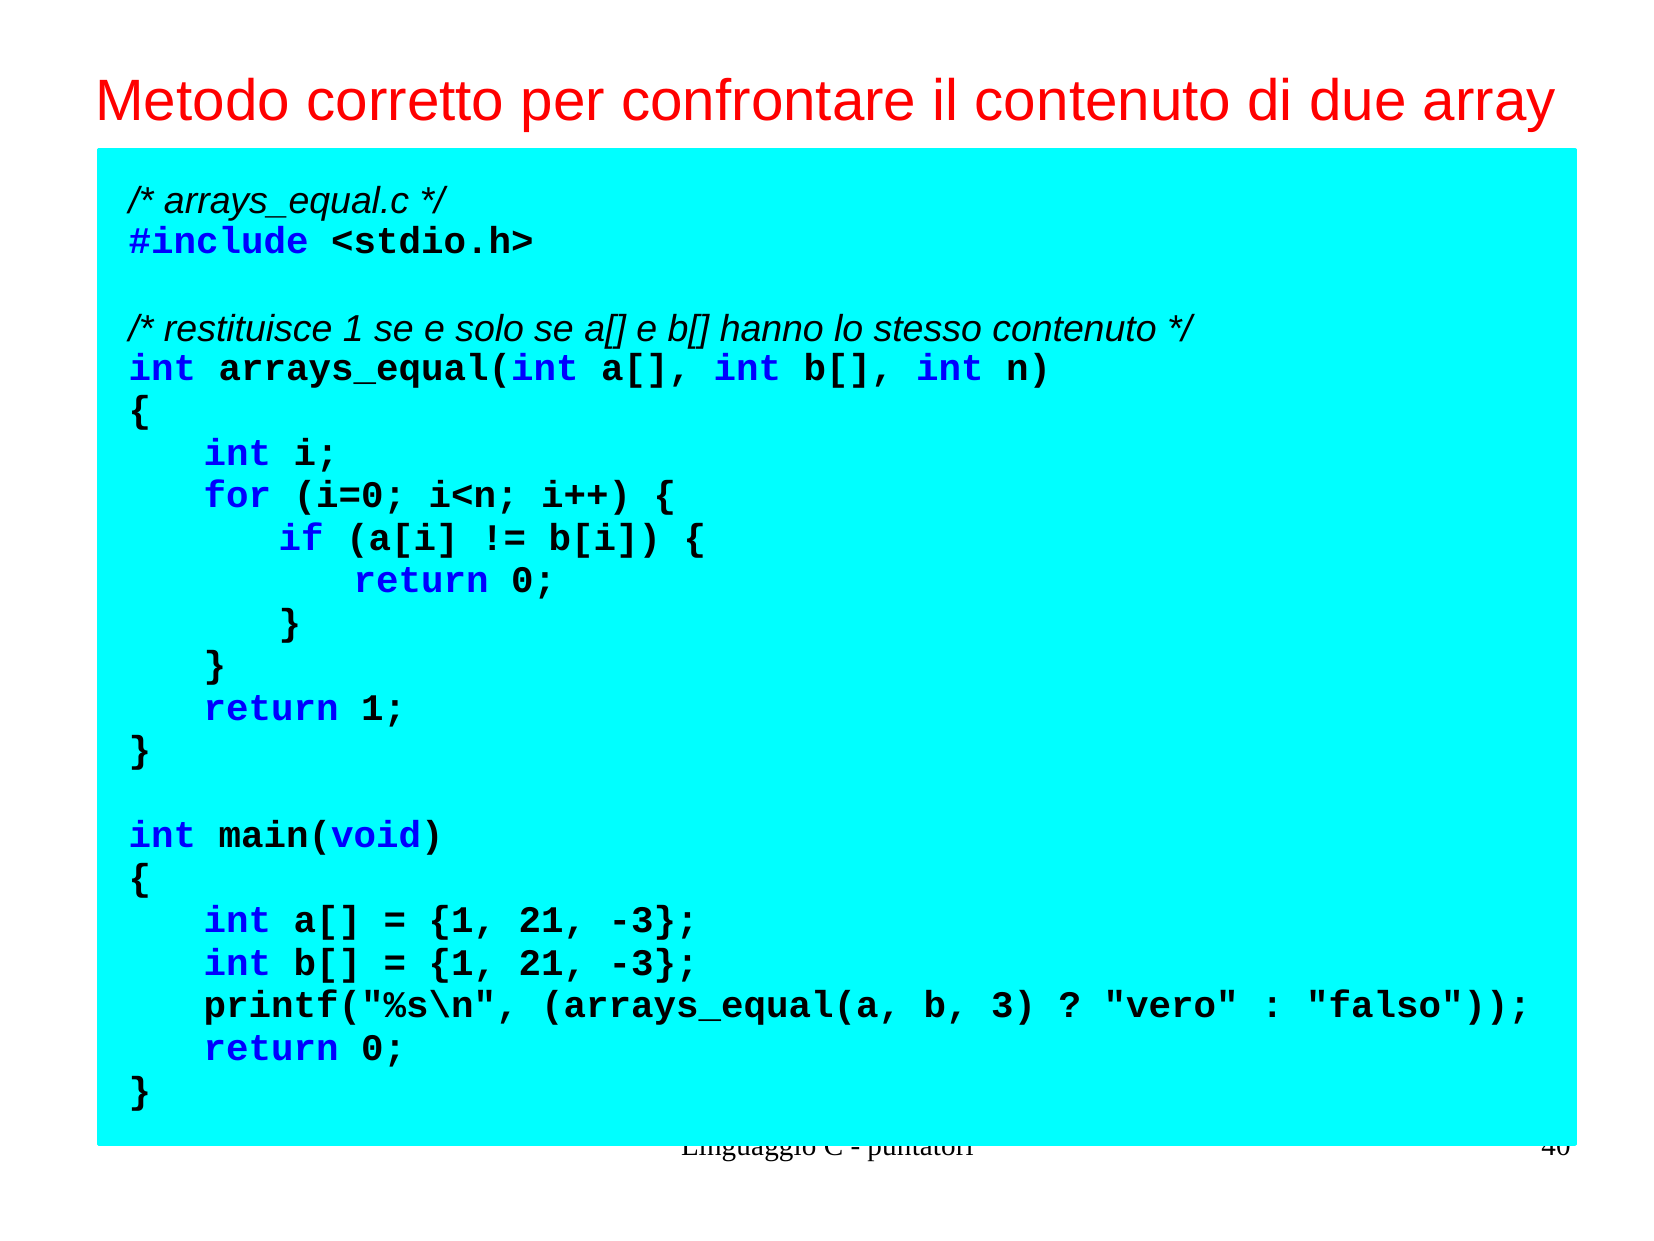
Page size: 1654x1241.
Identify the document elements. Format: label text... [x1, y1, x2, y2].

title Metodo corretto per confrontare il contenuto di due array [82, 49, 1571, 151]
text_box /* arrays_equal.c */ #include <stdio.h> /* restituisce 1 se e solo se a[] e b[] hanno lo stesso contenuto */ int arrays_equal(int a[], int b[], int n) { int i; for (i=0; i<n; i++) { if (a[i] != b[i]) { return 0; } } return 1; } int main(void) { int a[] = {1, 21, -3}; int b[] = {1, 21, -3}; printf("%s\n", (arrays_equal(a, b, 3) ? "vero" : "falso")); return 0; } [98, 149, 1576, 1145]
